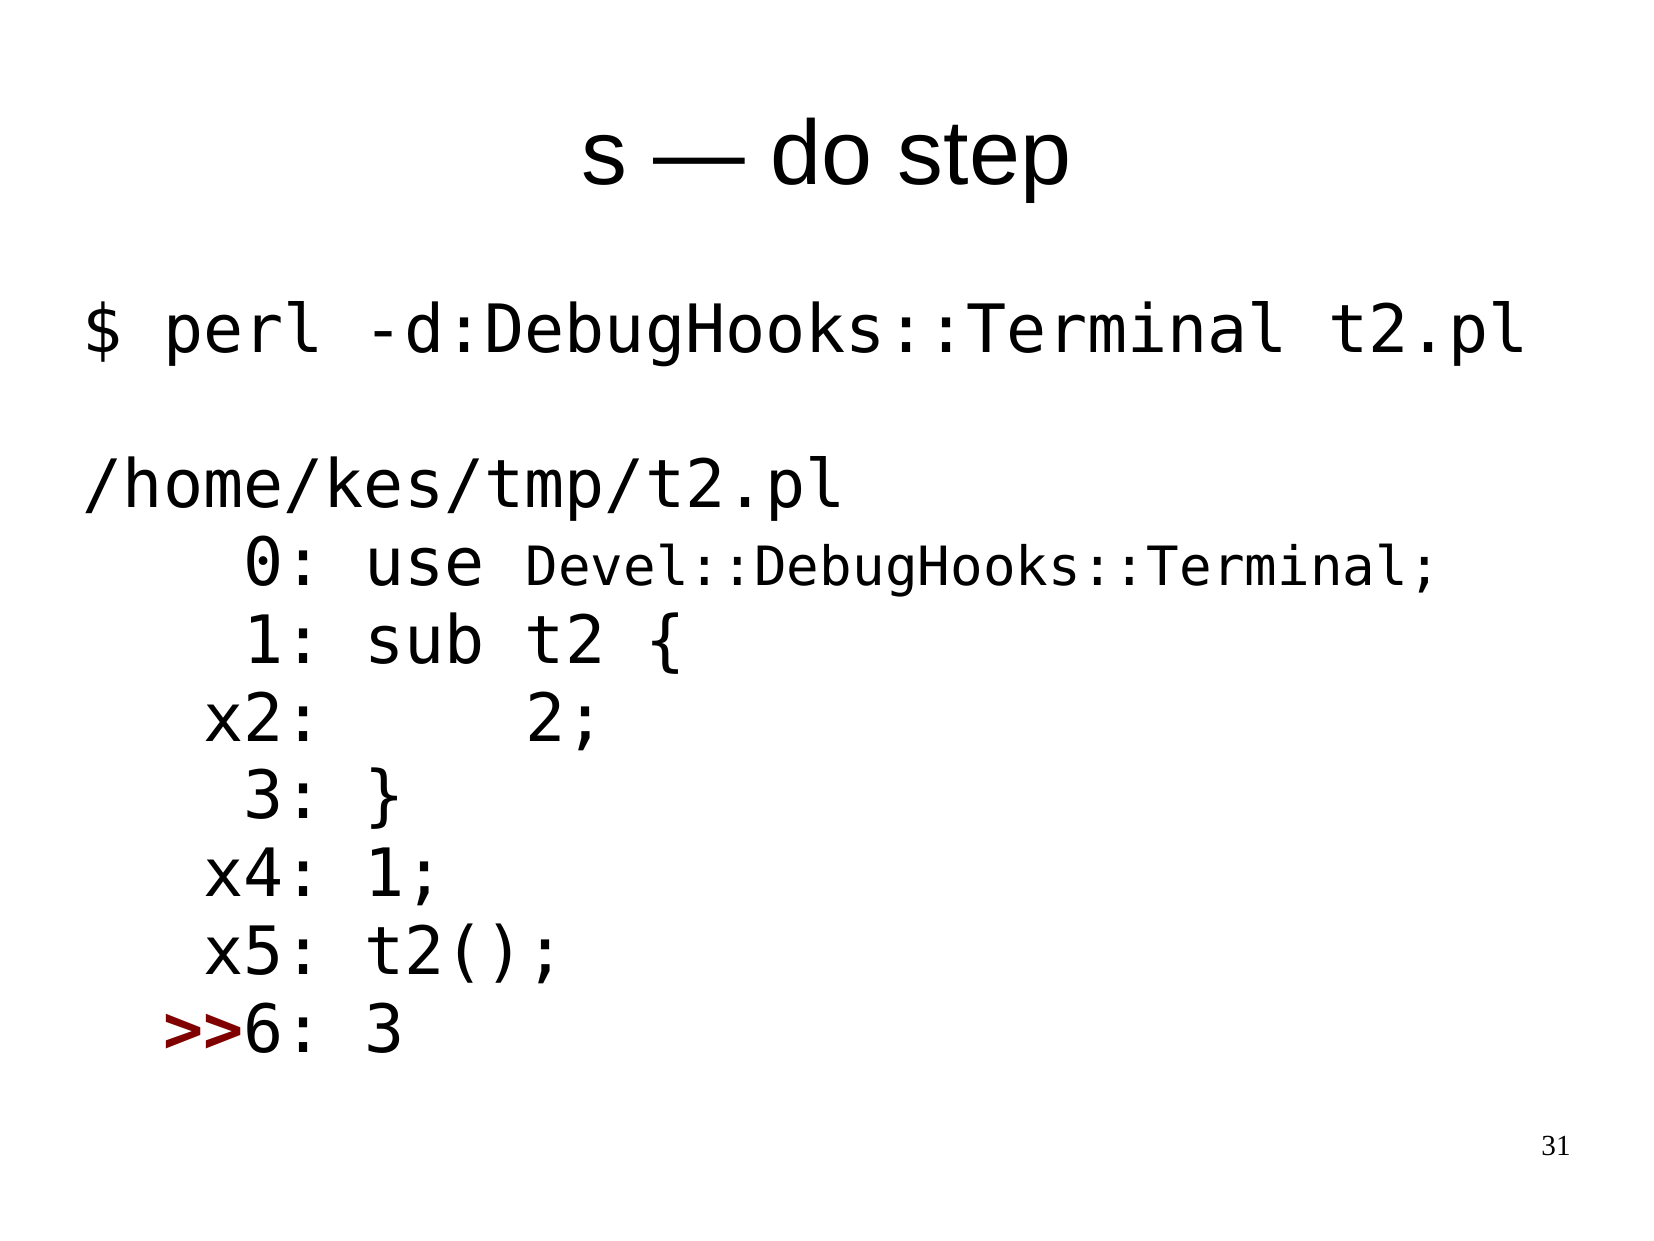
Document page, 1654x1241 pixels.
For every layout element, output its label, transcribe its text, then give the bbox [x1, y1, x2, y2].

subtitle $ perl -d:DebugHooks::Terminal t2.pl /home/kes/tmp/t2.pl 0: use Devel::DebugHooks::Terminal; 1: sub t2 { x2: 2; 3: } x4: 1; x5: t2(); >>6: 3 [82, 290, 1571, 1158]
title s — do step [82, 49, 1571, 257]
